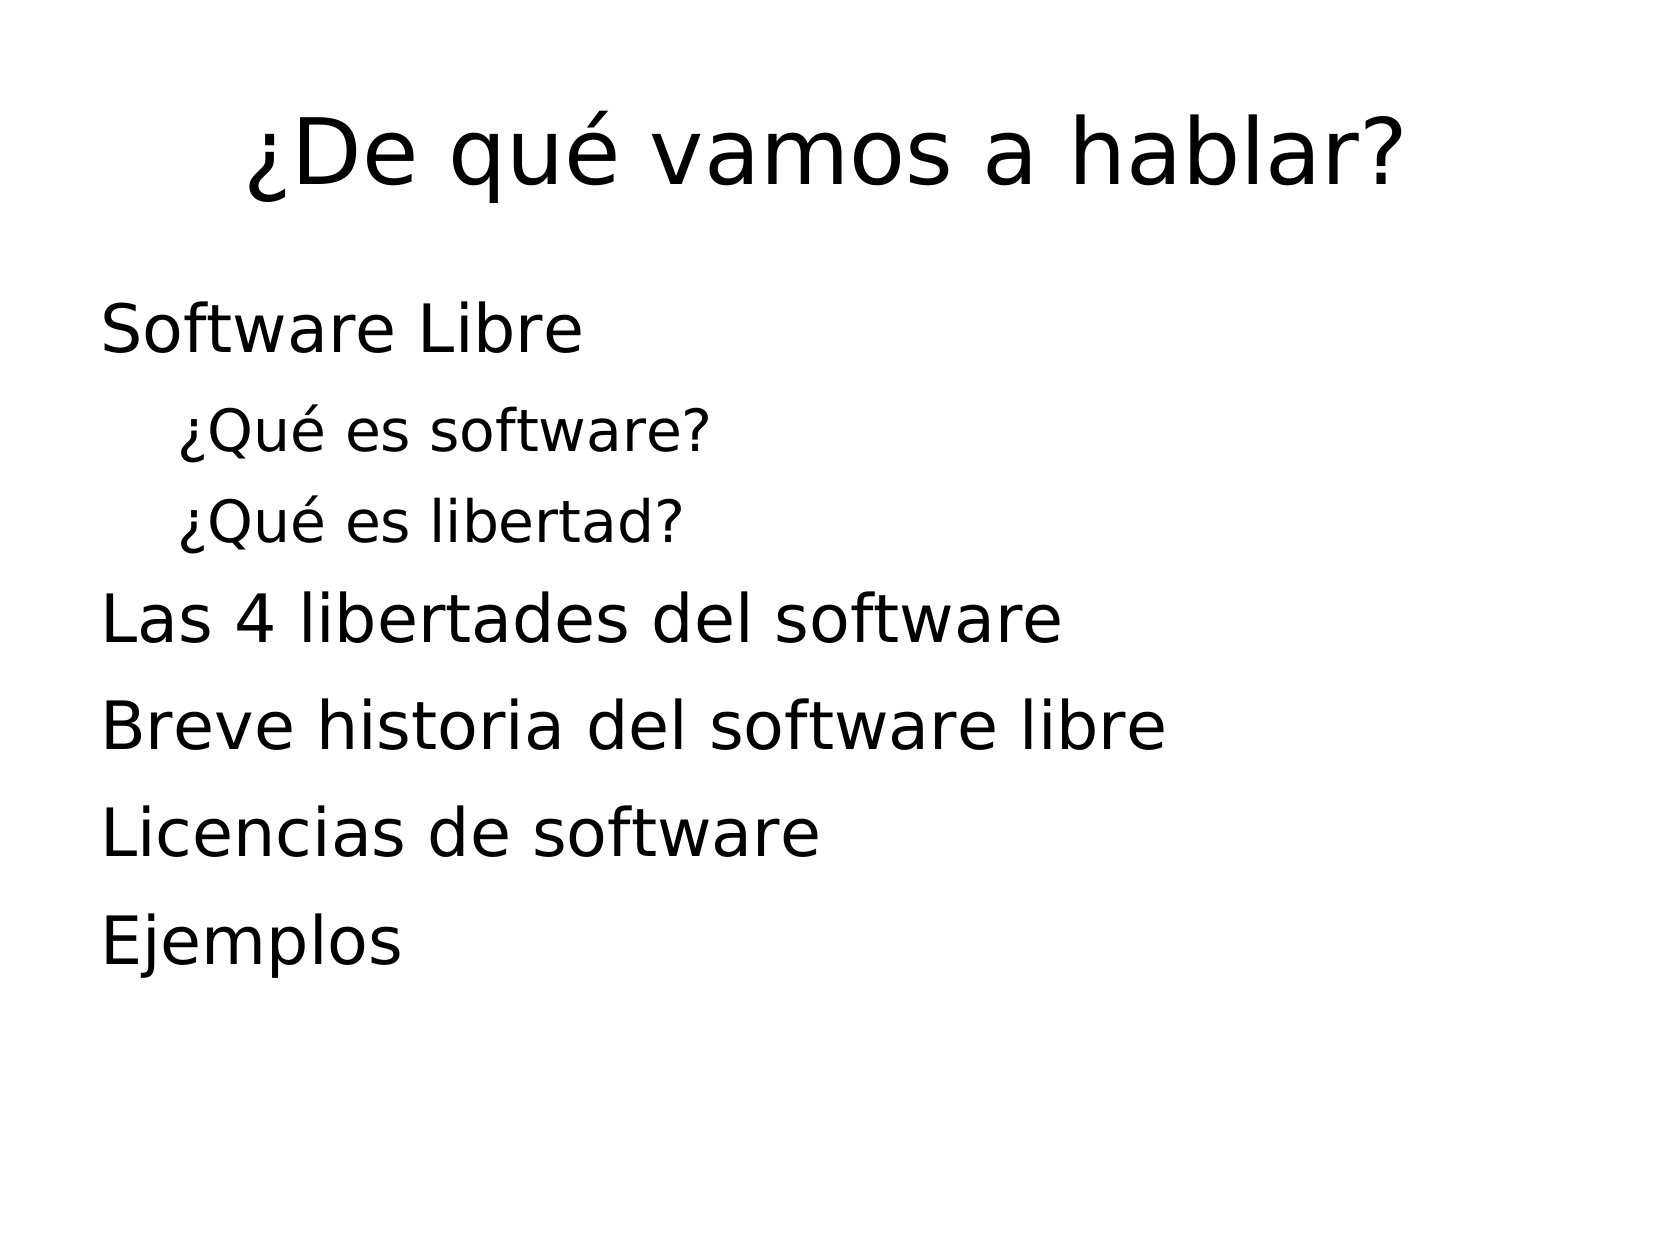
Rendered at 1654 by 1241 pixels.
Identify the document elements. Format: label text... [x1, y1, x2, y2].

title ¿De qué vamos a hablar? [82, 56, 1571, 250]
list Software Libre ¿Qué es software? ¿Qué es libertad? Las 4 libertades del software Breve historia del software libre Licencias de software Ejemplos [82, 290, 1571, 1094]
